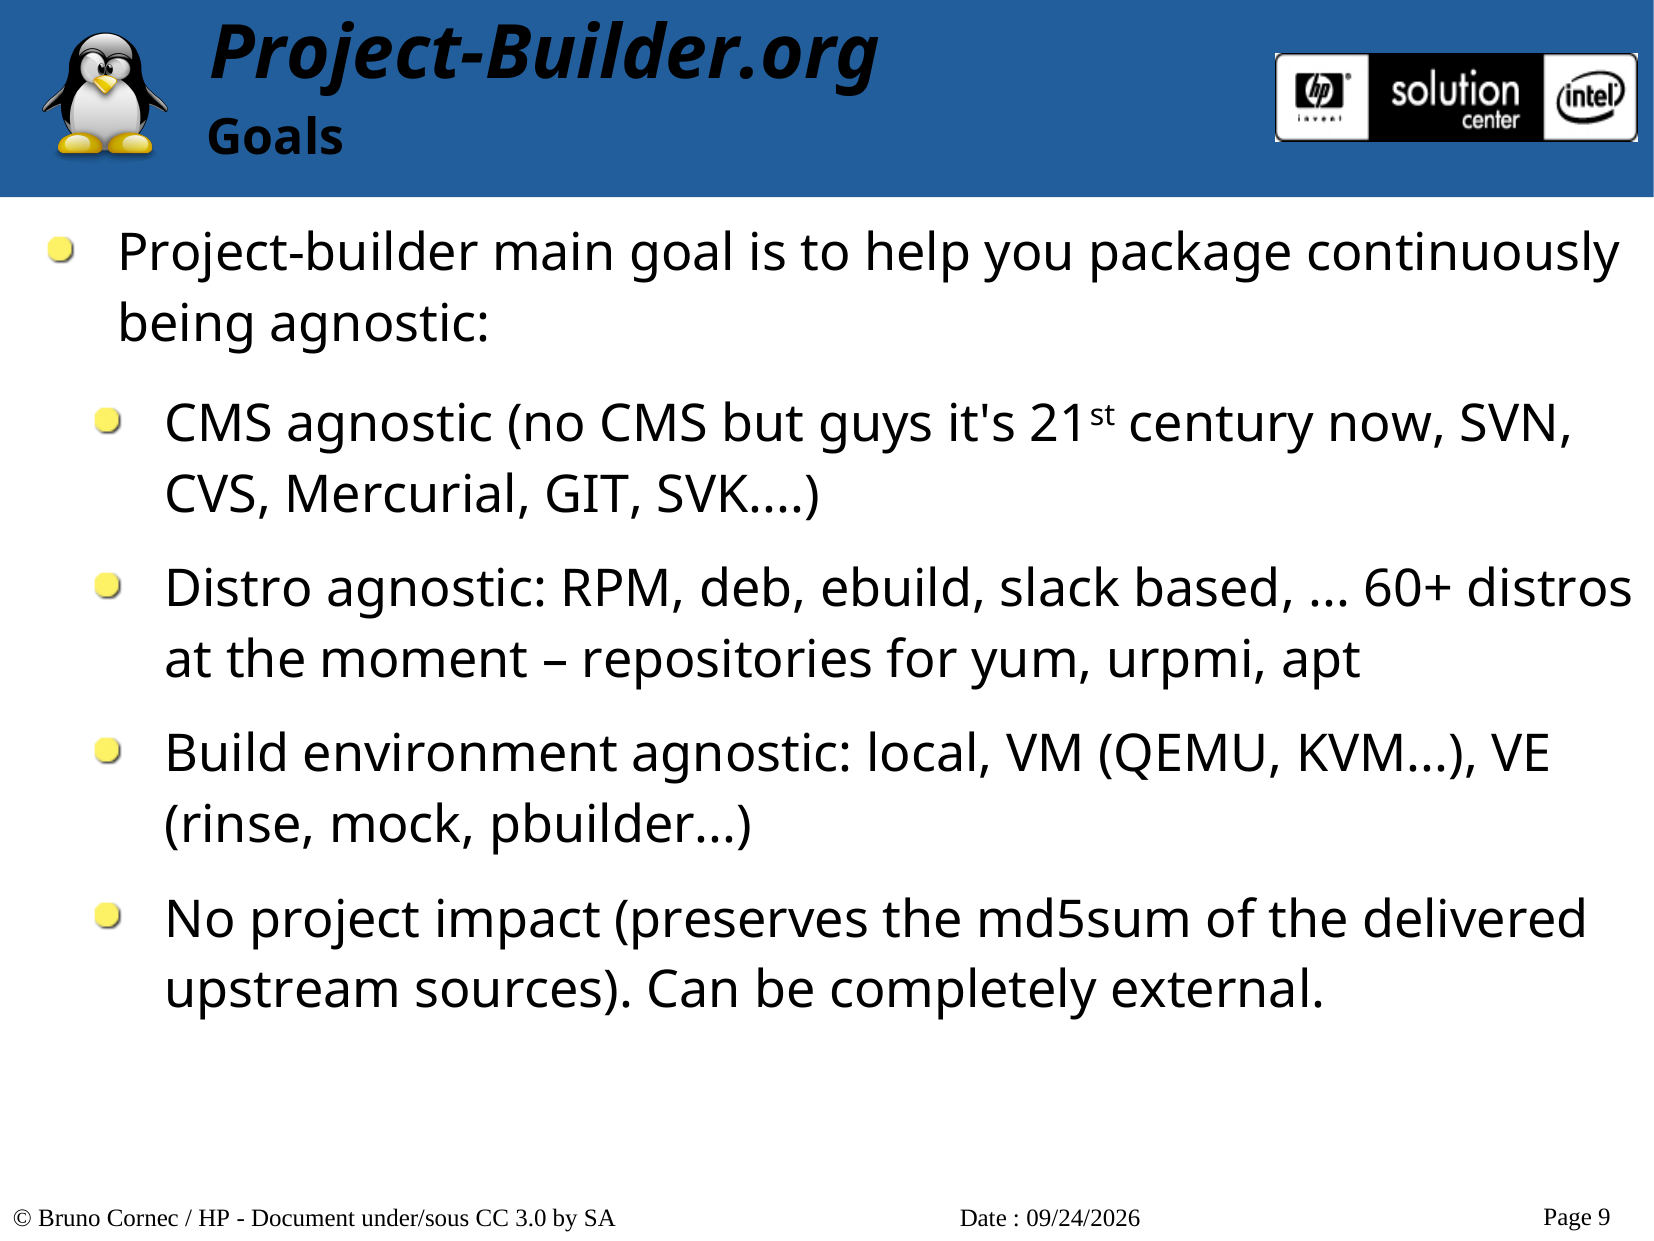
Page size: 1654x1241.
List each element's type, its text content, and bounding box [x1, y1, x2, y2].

picture [42, 29, 168, 167]
picture [1275, 53, 1638, 142]
title Goals [206, 56, 1121, 218]
list Project-builder main goal is to help you package continuously being agnostic: CMS agnostic (no CMS but guys it's 21st century now, SVN, CVS, Mercurial, GIT, SVK....) Distro agnostic: RPM, deb, ebuild, slack based, ... 60+ distros at the moment – repositories for yum, urpmi, apt Build environment agnostic: local, VM (QEMU, KVM...), VE (rinse, mock, pbuilder...) No project impact (preserves the md5sum of the delivered upstream sources). Can be completely external. [34, 215, 1642, 1101]
